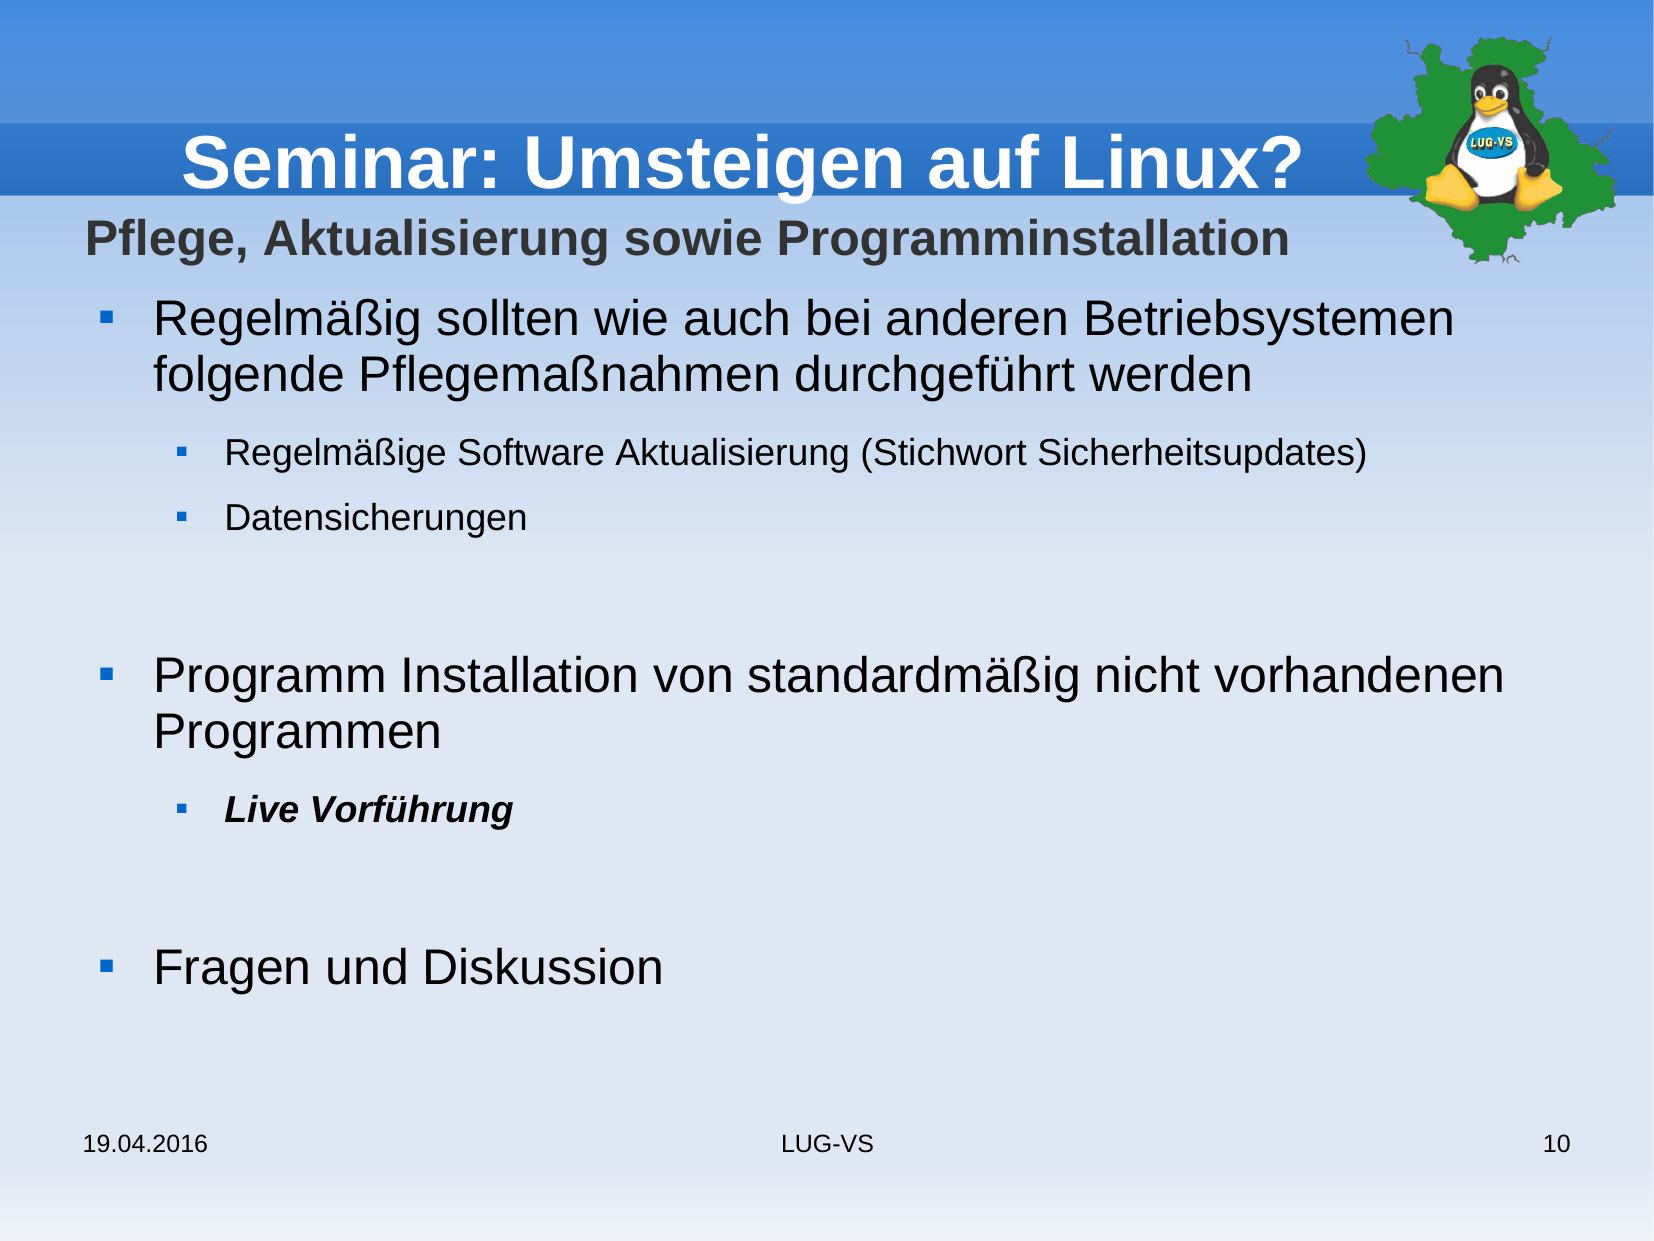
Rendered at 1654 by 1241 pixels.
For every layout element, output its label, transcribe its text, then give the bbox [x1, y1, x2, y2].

title Seminar: Umsteigen auf Linux? [0, 59, 1489, 267]
list Regelmäßig sollten wie auch bei anderen Betriebsystemen folgende Pflegemaßnahmen durchgeführt werden Regelmäßige Software Aktualisierung (Stichwort Sicherheitsupdates) Datensicherungen Programm Installation von standardmäßig nicht vorhandenen Programmen Live Vorführung Fragen und Diskussion [82, 290, 1571, 1109]
picture [0, 0, 1654, 1241]
picture [1489, 137, 1512, 149]
text_box Pflege, Aktualisierung sowie Programminstallation [14, 209, 1418, 267]
